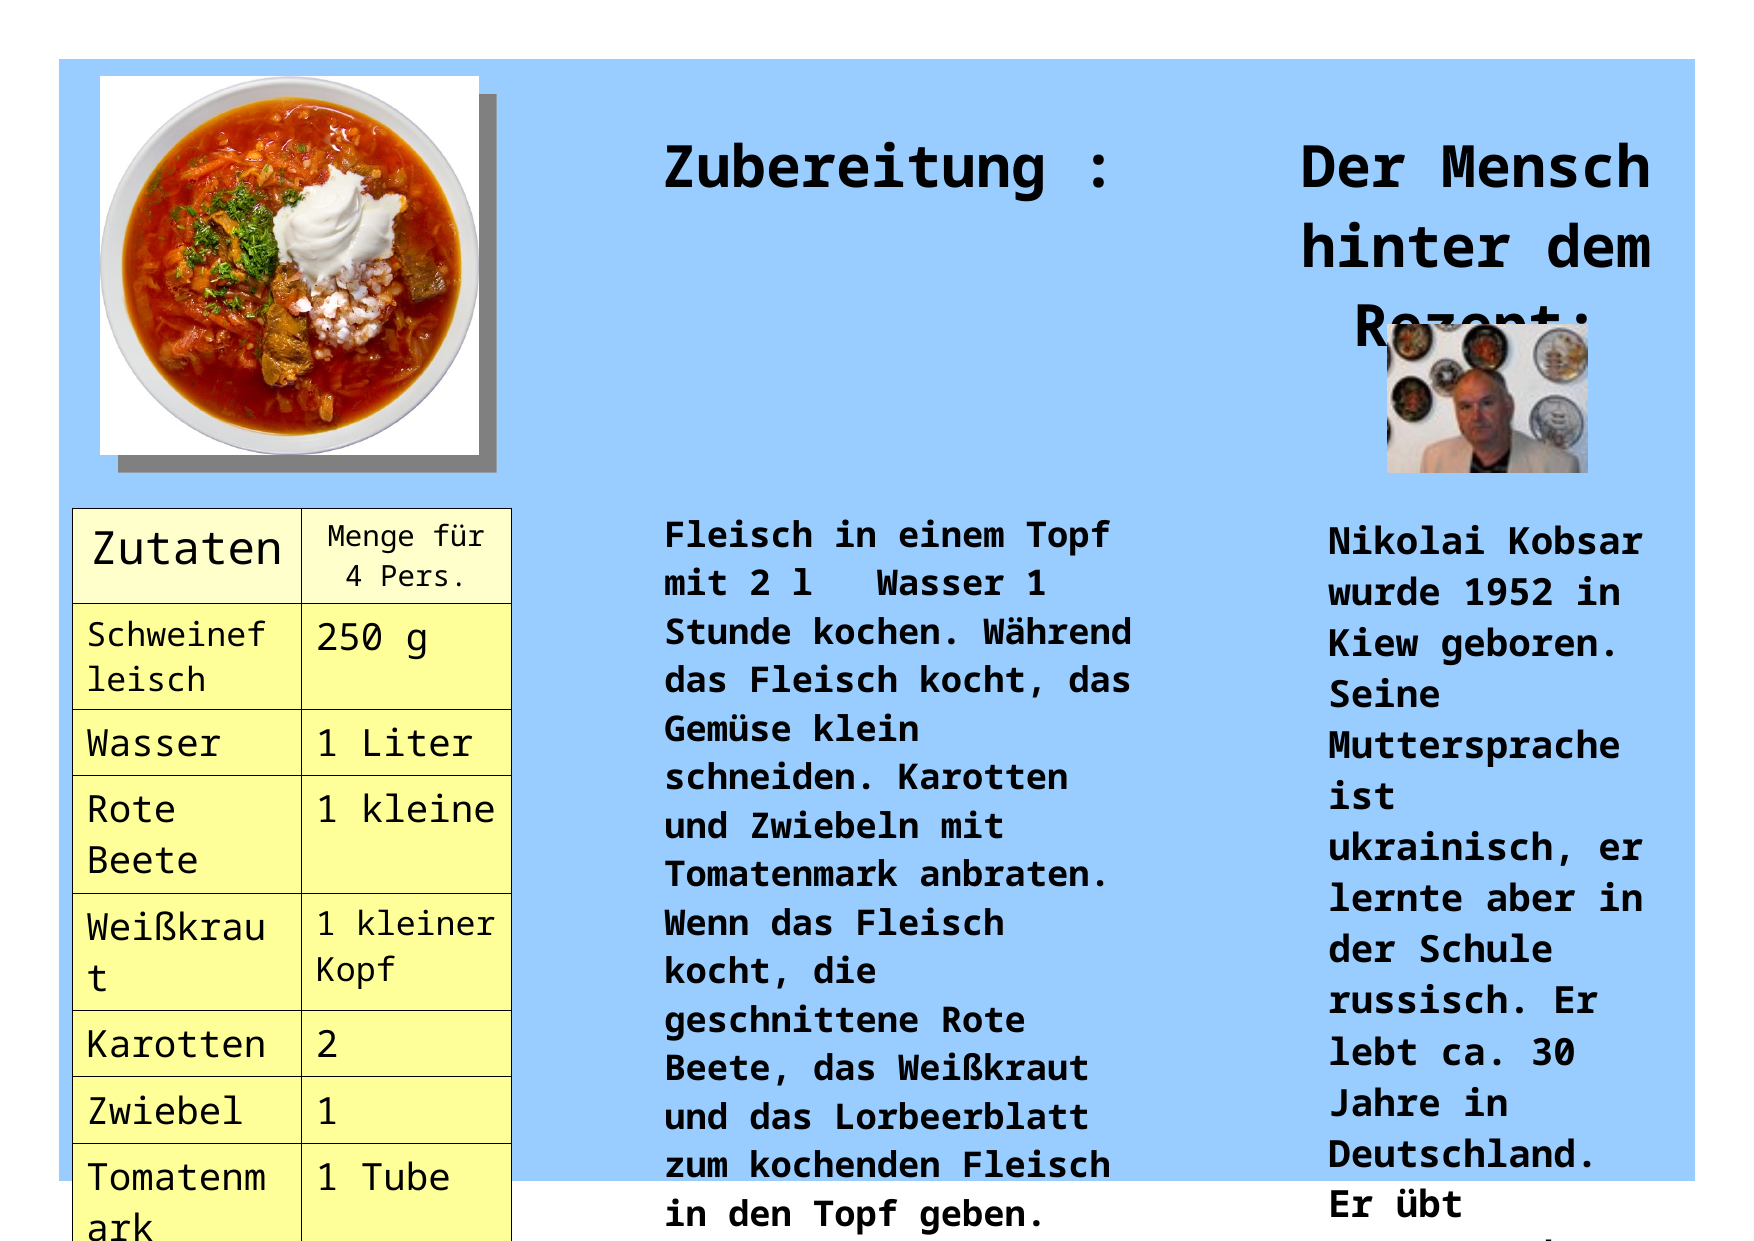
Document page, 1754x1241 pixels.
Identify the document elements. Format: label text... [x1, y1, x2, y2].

table_cell Tomatenmark [73, 1144, 301, 1241]
table_cell 1 Liter [302, 710, 511, 775]
table_cell 1 Tube [302, 1144, 511, 1241]
table_cell Zwiebel [73, 1077, 301, 1143]
table_cell 1 kleine [302, 776, 511, 893]
picture [100, 76, 479, 455]
picture [1387, 324, 1588, 473]
table_cell 2 [302, 1011, 511, 1076]
text_box Fleisch in einem Topf mit 2 l Wasser 1 Stunde kochen. Während das Fleisch kocht, das Gemüse klein schneiden. Karotten und Zwiebeln mit Tomatenmark anbraten. Wenn das Fleisch kocht, die geschnittene Rote Beete, das Weißkraut und das Lorbeerblatt zum kochenden Fleisch in den Topf geben. Nach 20 min. auch die Karotten und Zwiebeln dazugeben mit 1 EL Mehl, 1 EL Zucker, 2 Knoblauchzehen, 1-2 EL Essig, ½ Pfeffer und ½ TL Salz. Alles nochmal 20 min. kochen. Pro Teller 1 EL saure Sahne dazugeben. [649, 501, 1152, 1129]
table_cell Karotten [73, 1011, 301, 1076]
table_header Zutaten [73, 509, 301, 603]
table_cell 250 g [302, 604, 511, 709]
table_cell Schweinefleisch [73, 604, 301, 709]
table_cell Weißkraut [73, 894, 301, 1010]
text_box Zubereitung : [637, 118, 1140, 197]
table_header Menge für 4 Pers. [302, 509, 511, 603]
text_box Nikolai Kobsar wurde 1952 in Kiew geboren. Seine Muttersprache ist ukrainisch, er lernte aber in der Schule russisch. Er lebt ca. 30 Jahre in Deutschland. Er übt momentan den Beruf Kfz-Mechatronikers aus. [1313, 507, 1668, 933]
text_box Der Mensch hinter dem Rezept: [1240, 118, 1713, 261]
table_cell Wasser [73, 710, 301, 775]
table_cell 1 [302, 1077, 511, 1143]
table_cell 1 kleiner Kopf [302, 894, 511, 1010]
table_cell Rote Beete [73, 776, 301, 893]
